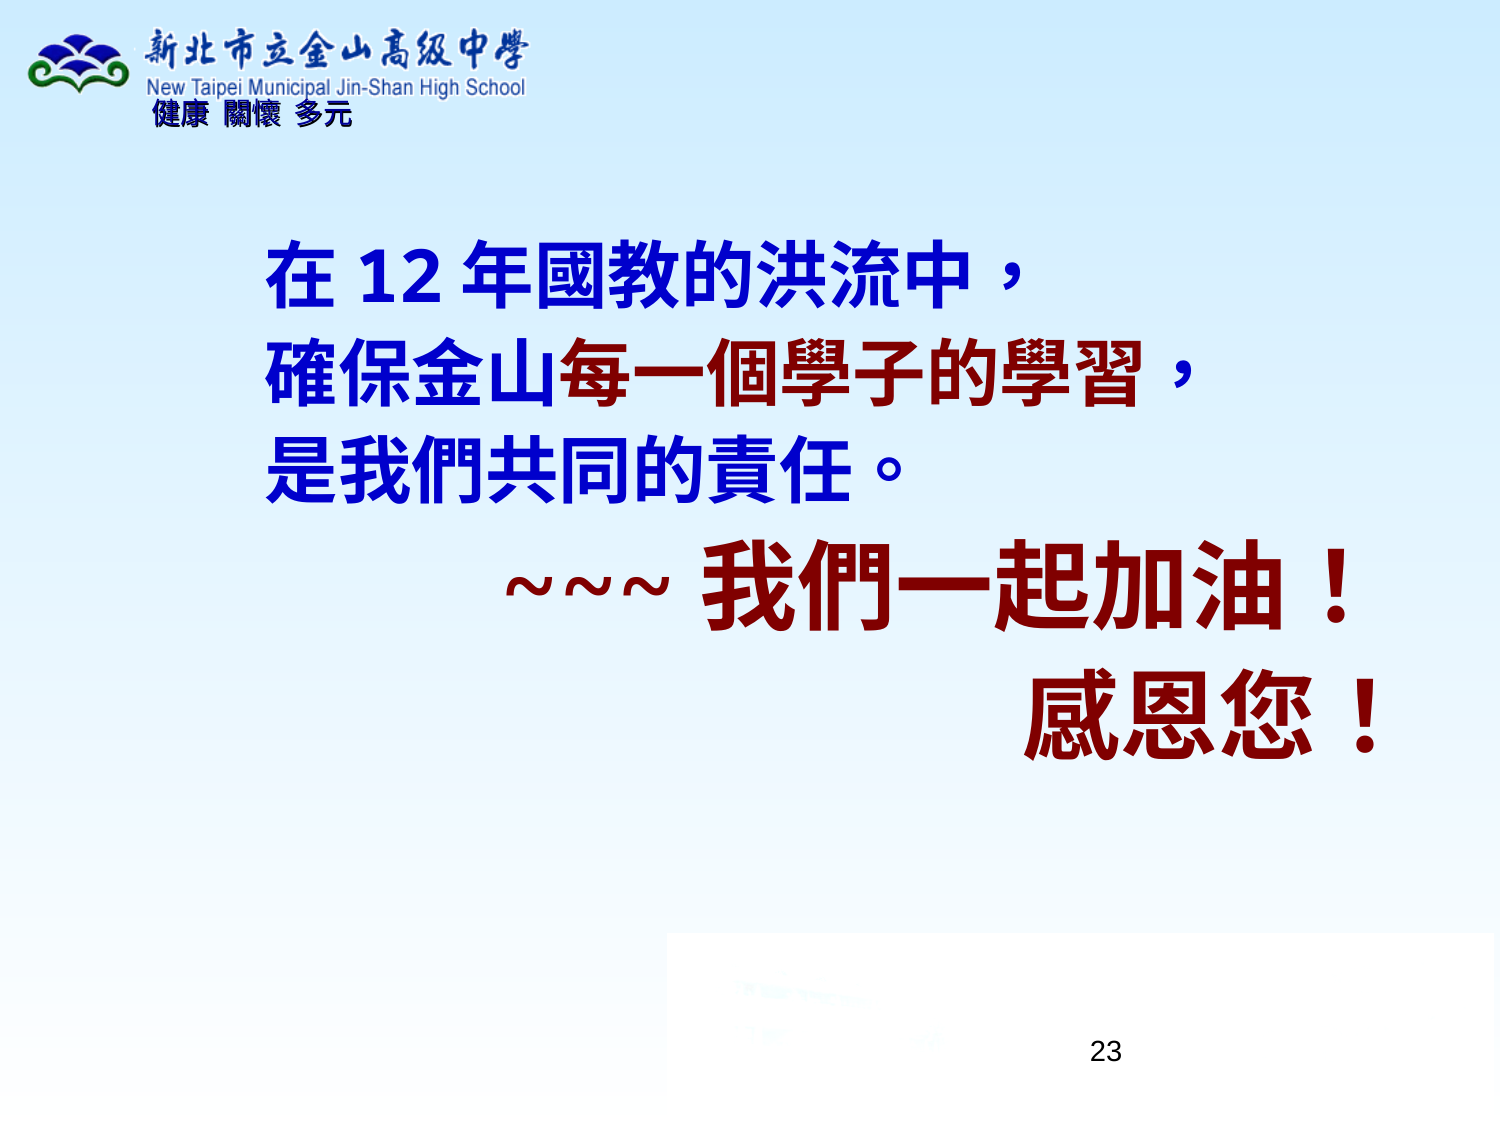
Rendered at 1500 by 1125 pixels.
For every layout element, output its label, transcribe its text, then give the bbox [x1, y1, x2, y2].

text_box [1074, 1024, 1426, 1103]
list 在12年國教的洪流中， 確保金山每一個學子的學習， 是我們共同的責任。 ~~~我們一起加油！ 感恩您！ [194, 231, 1453, 1024]
